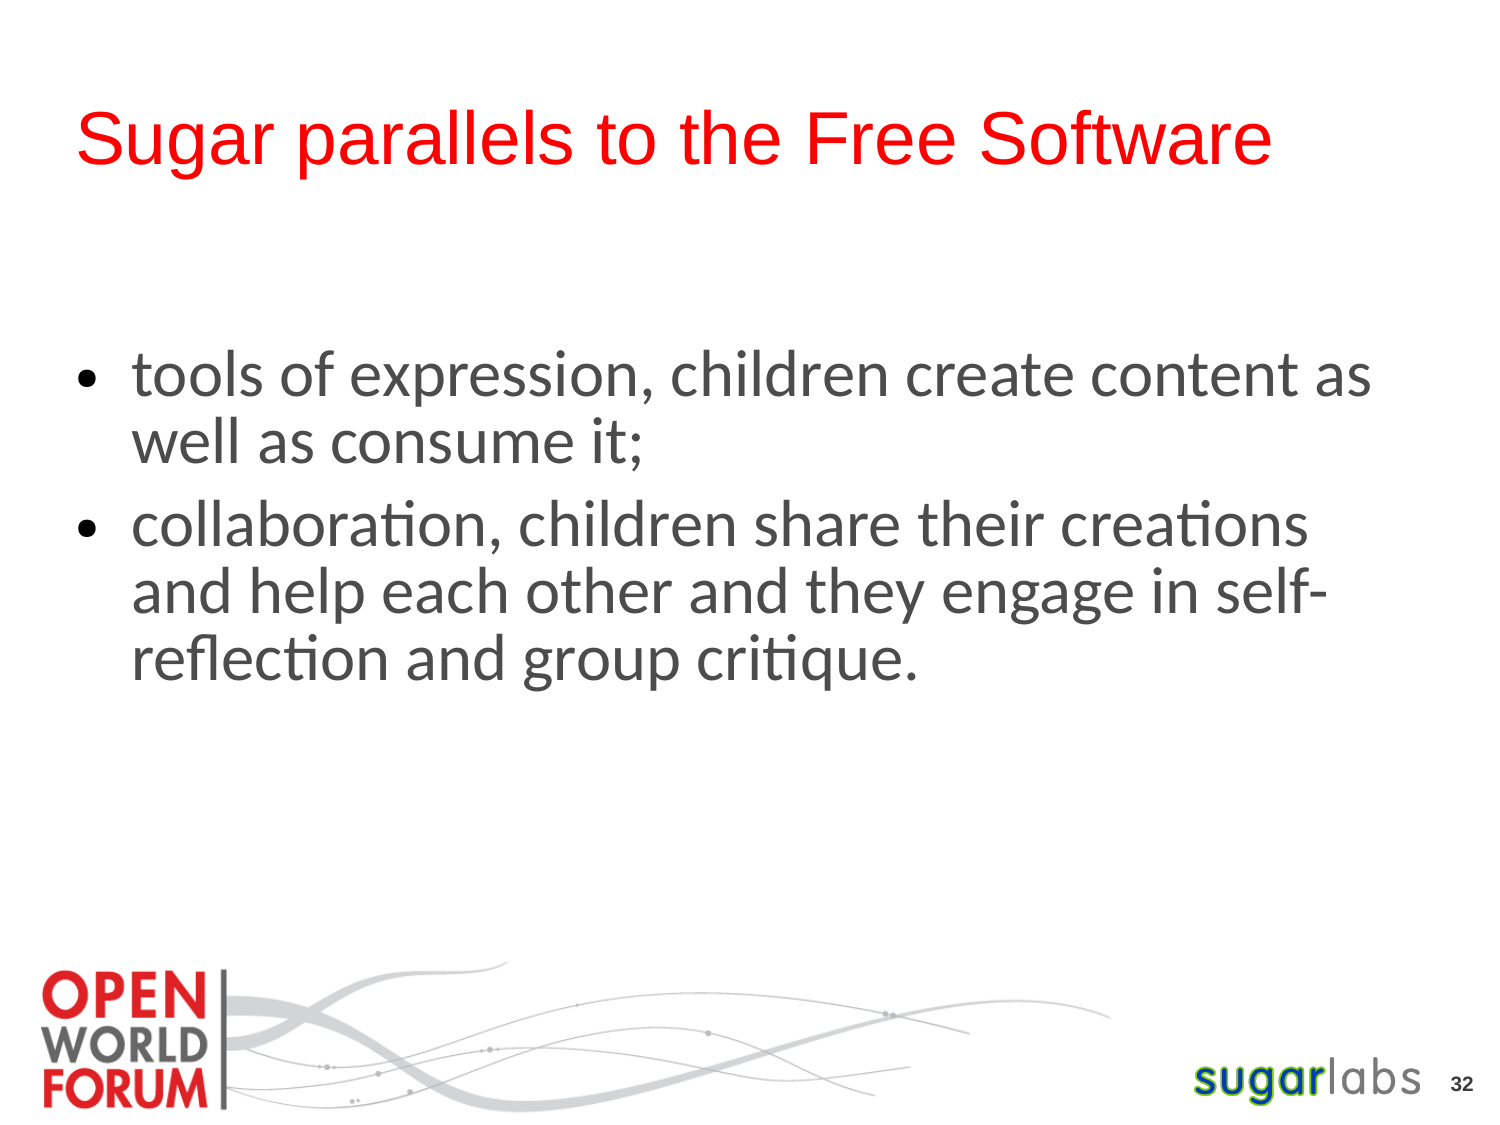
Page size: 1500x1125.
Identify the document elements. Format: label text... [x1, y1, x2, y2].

list tools of expression, children create content as well as consume it; collaboration, children share their creations and help each other and they engage in self-reflection and group critique. [75, 263, 1425, 1006]
picture [1194, 1057, 1420, 1106]
title Sugar parallels to the Free Software [75, 44, 1425, 233]
picture [41, 957, 1112, 1119]
